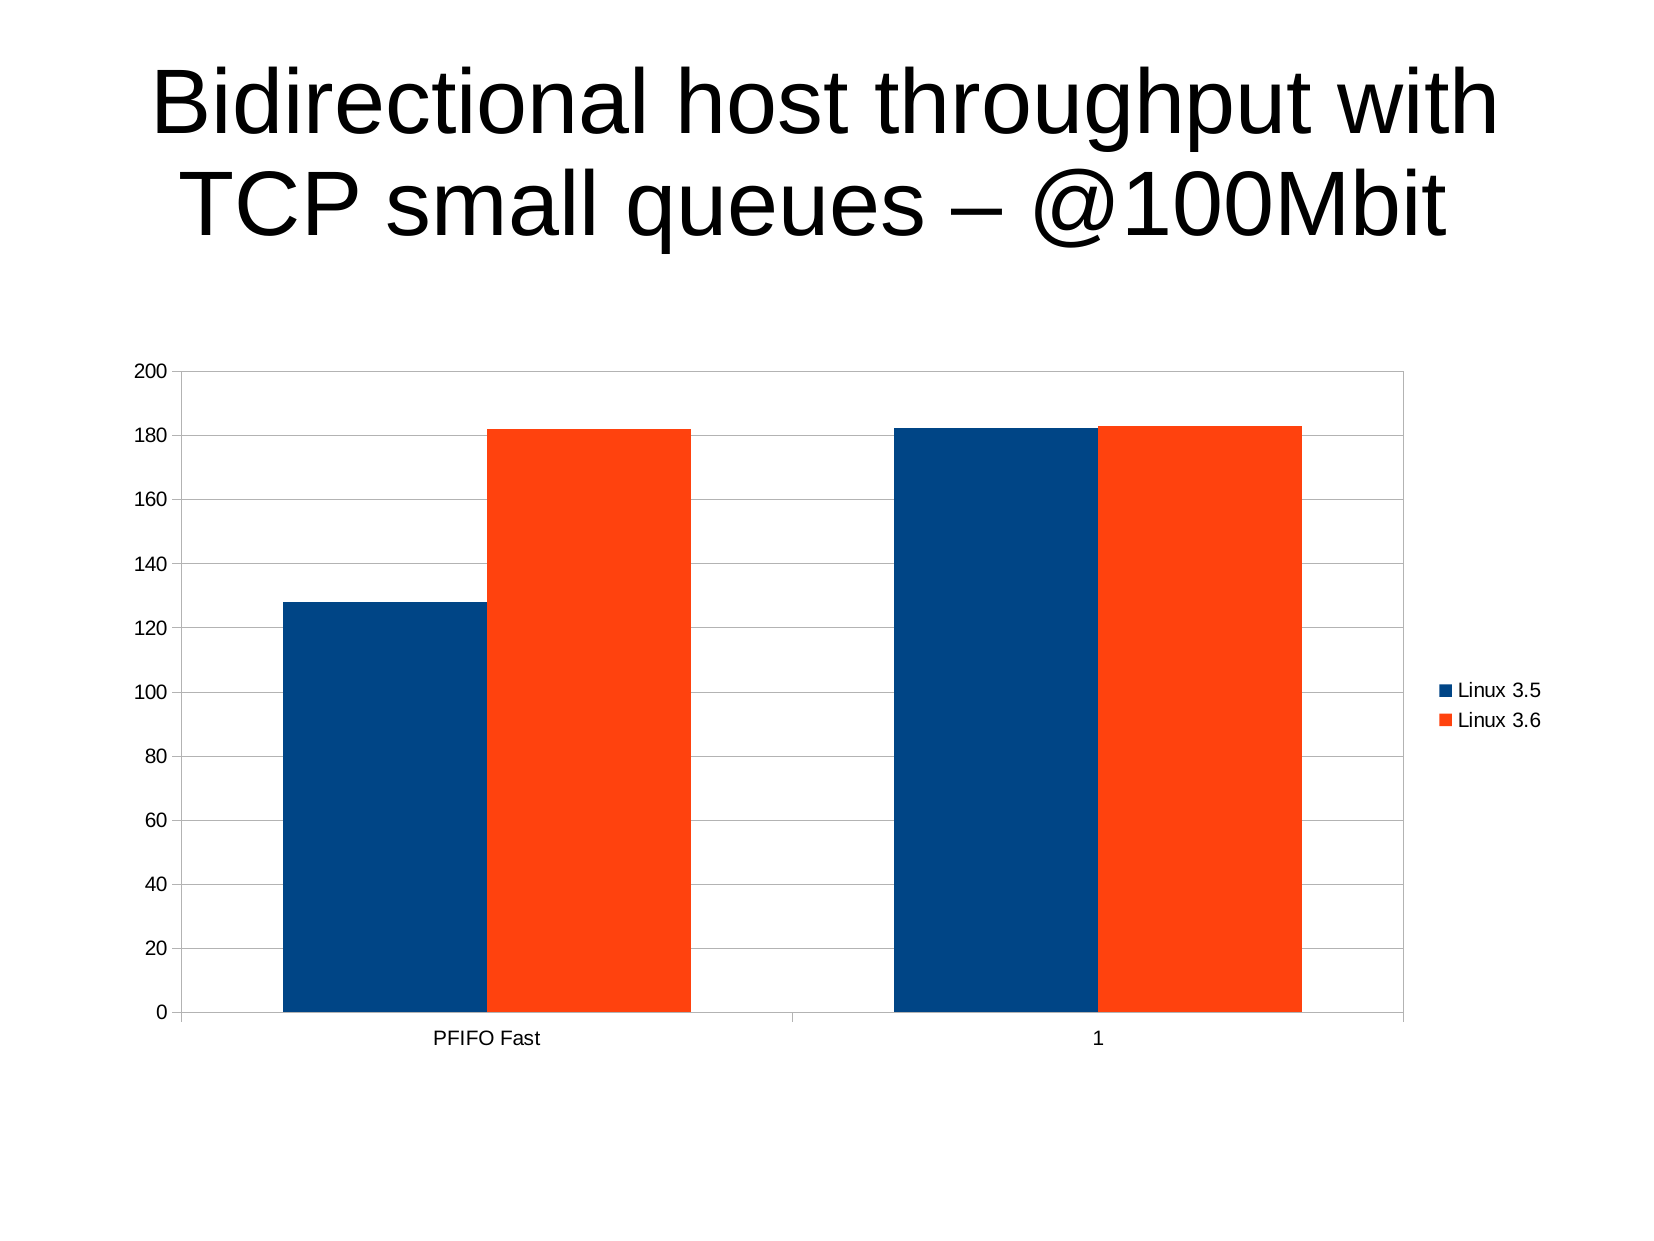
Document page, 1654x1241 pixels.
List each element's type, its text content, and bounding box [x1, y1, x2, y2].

title Bidirectional host throughput with TCP small queues – @100Mbit [82, 49, 1571, 257]
chart [104, 345, 1561, 1066]
